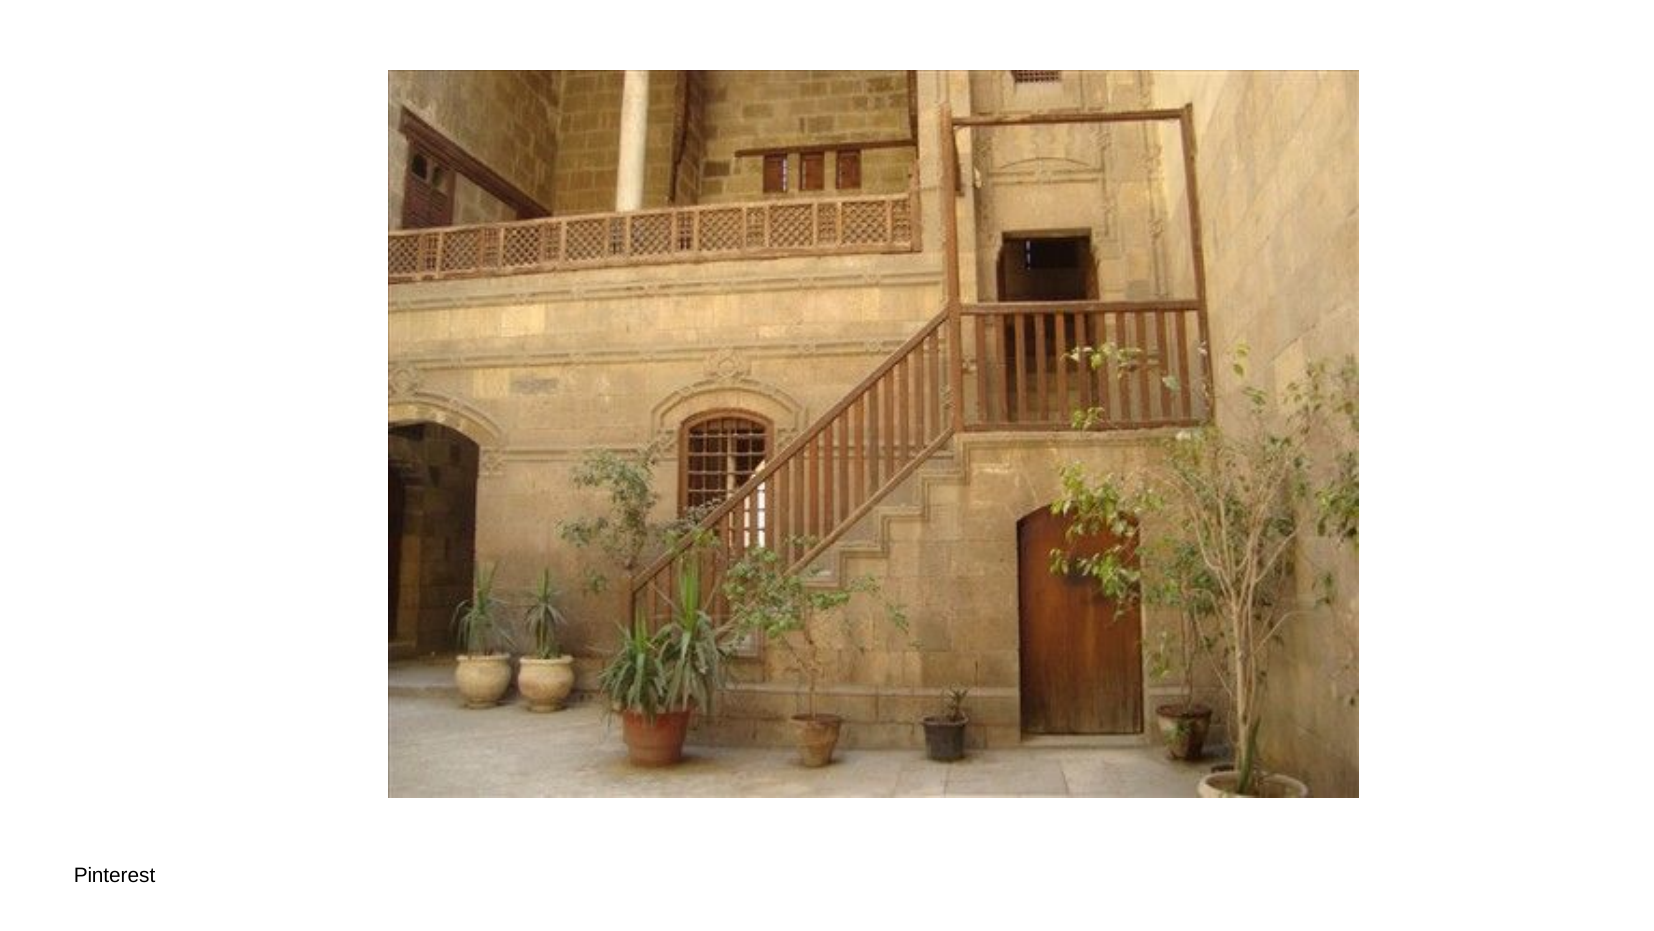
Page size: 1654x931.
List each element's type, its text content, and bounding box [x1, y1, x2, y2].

picture [388, 70, 1359, 798]
text_box Pinterest [59, 856, 355, 895]
